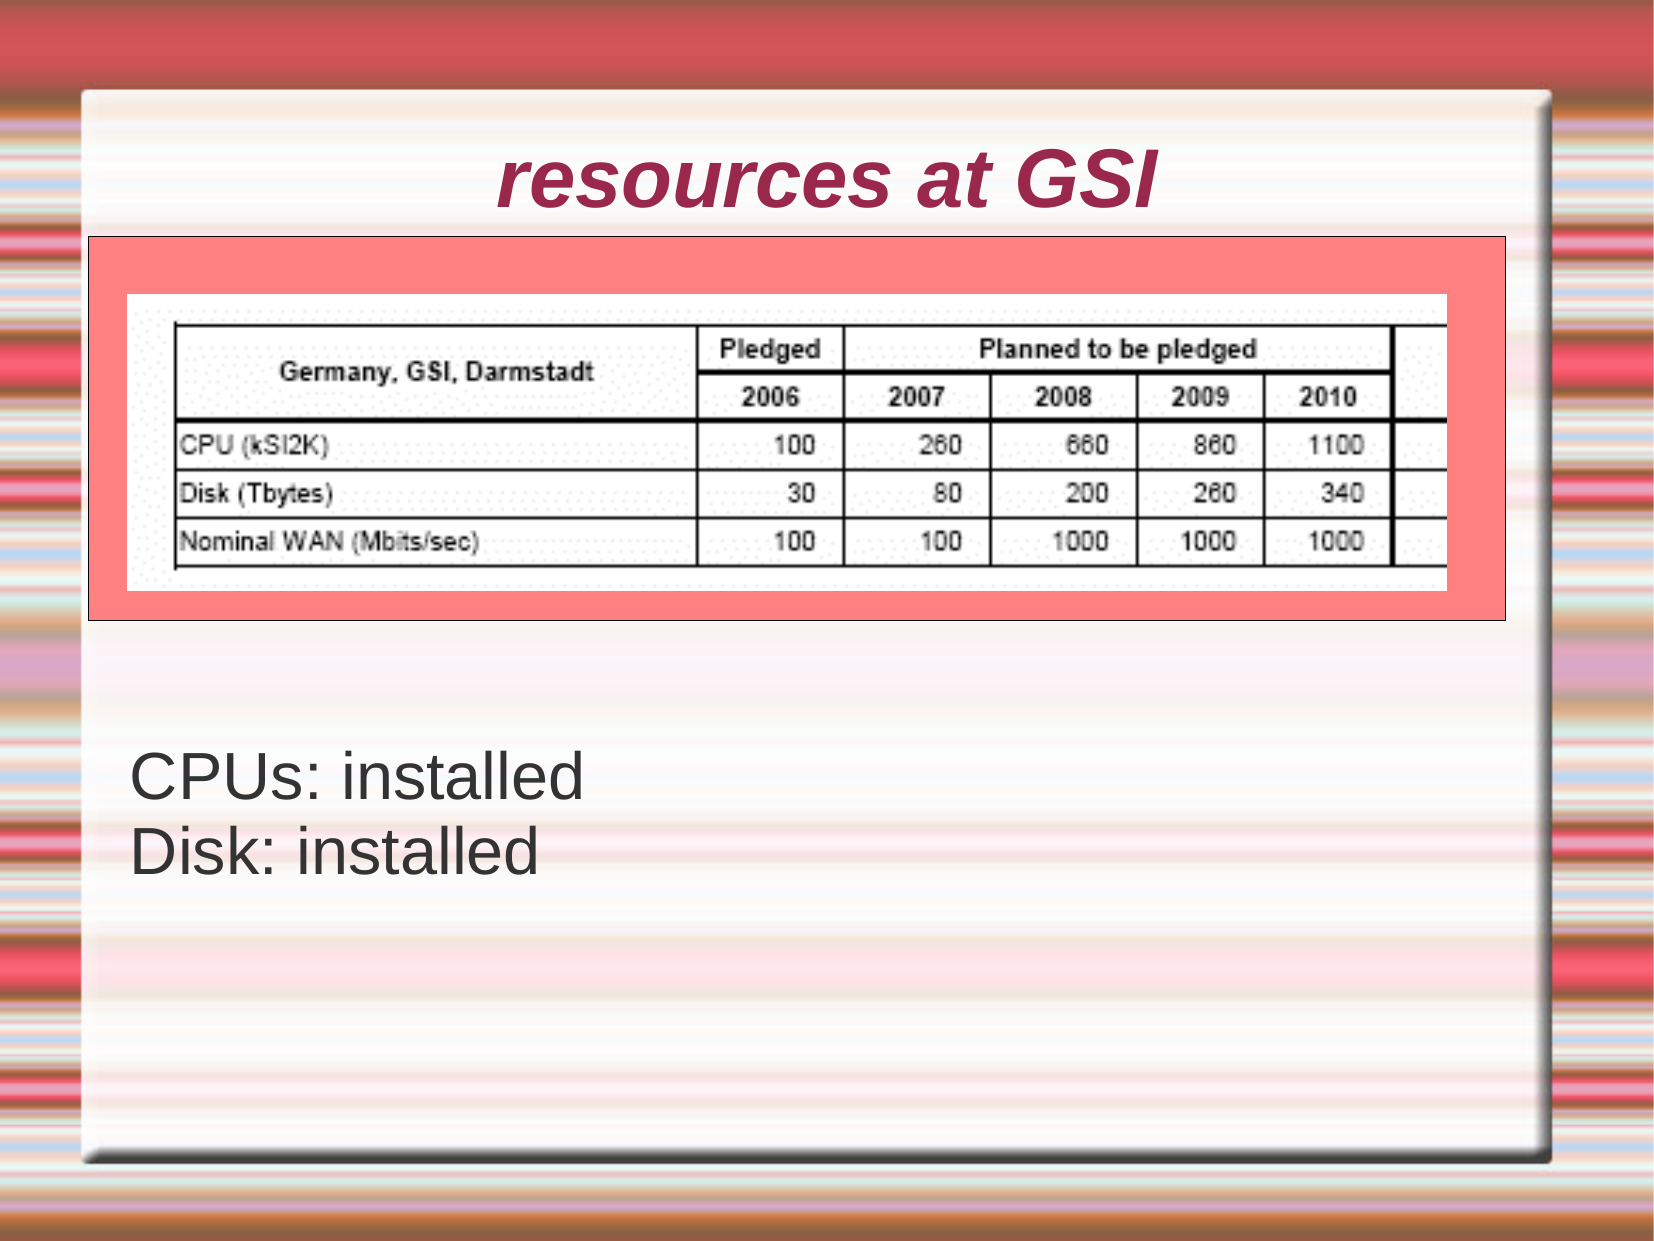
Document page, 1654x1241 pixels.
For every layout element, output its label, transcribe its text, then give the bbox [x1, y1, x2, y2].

list CPUs: installed Disk: installed [118, 739, 1500, 1241]
text_box [88, 236, 1506, 621]
picture [0, 0, 1654, 1241]
title resources at GSI [121, 122, 1534, 237]
